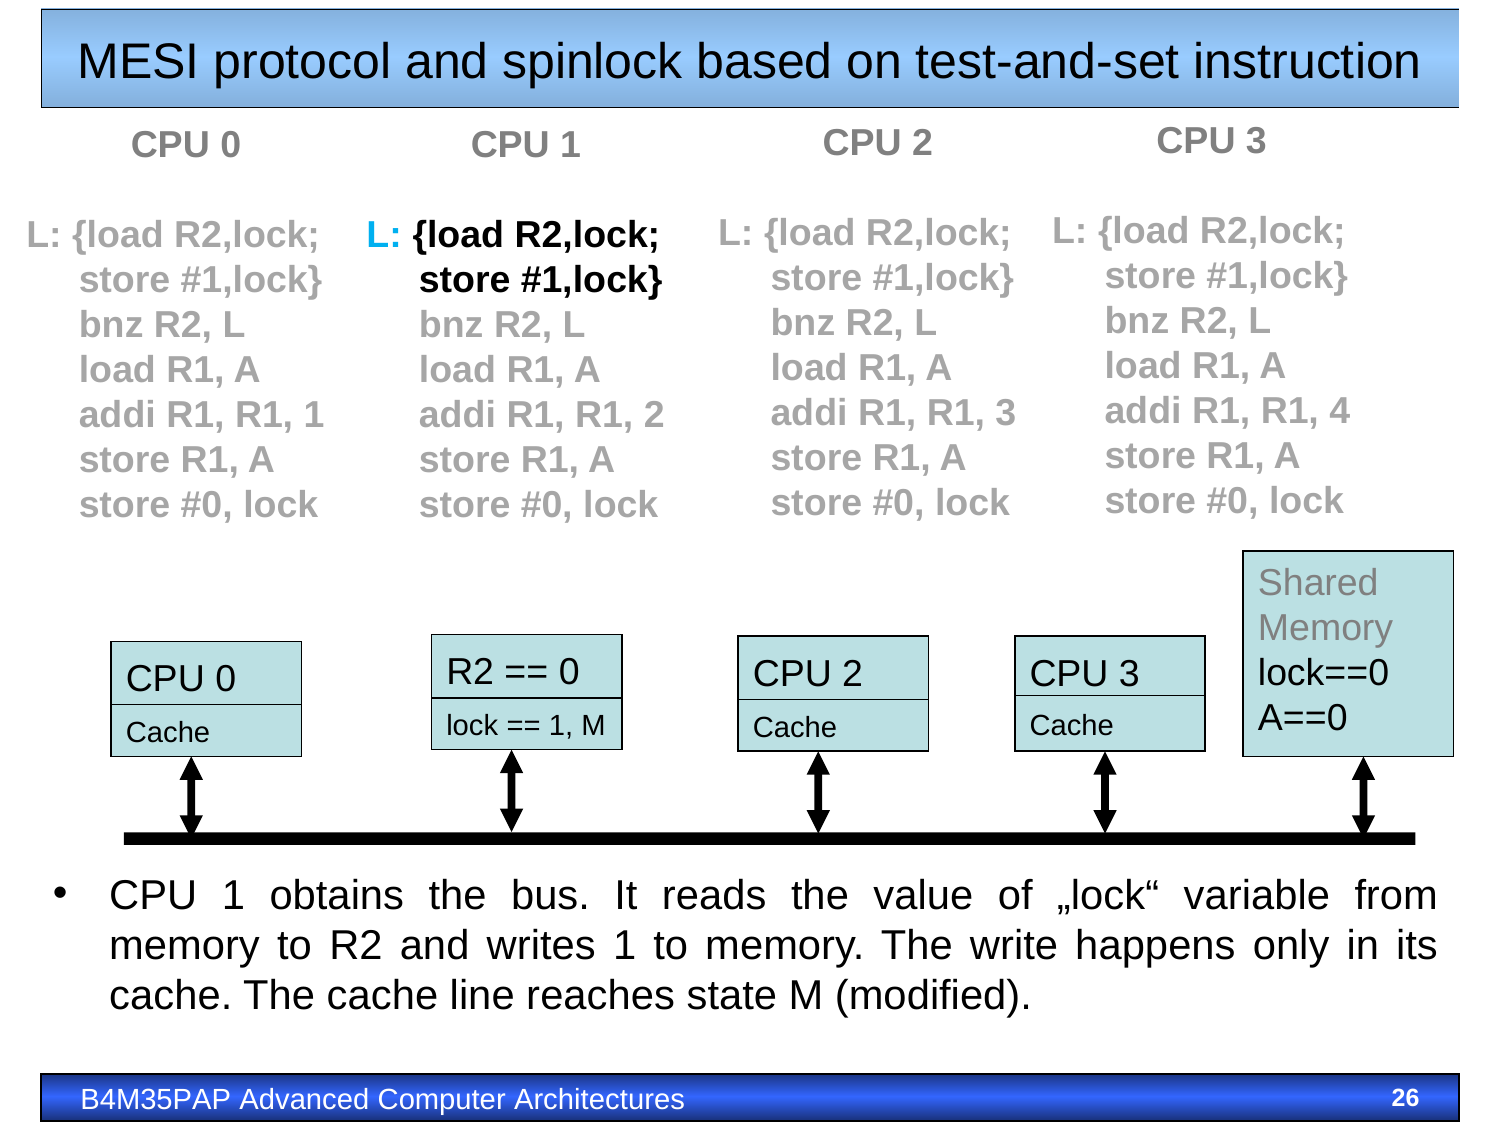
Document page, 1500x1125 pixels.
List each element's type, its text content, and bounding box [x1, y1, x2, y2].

text_box CPU 3 [1014, 636, 1206, 695]
text_box Cache [1014, 695, 1206, 752]
text_box Cache [738, 699, 929, 752]
text_box CPU 0 L: {load R2,lock; store #1,lock} bnz R2, L load R1, A addi R1, R1, 1 store R1, A store #0, lock [11, 112, 351, 533]
text_box R2 == 0 [431, 634, 622, 697]
text_box Shared Memory lock==0 A==0 [1243, 550, 1454, 757]
text_box CPU 1 L: {load R2,lock; store #1,lock} bnz R2, L load R1, A addi R1, R1, 2 store R1, A store #0, lock [351, 112, 701, 533]
text_box lock == 1, M [431, 697, 622, 750]
text_box CPU 2 [738, 636, 929, 699]
text_box CPU 0 [111, 641, 302, 704]
text_box CPU 3 L: {load R2,lock; store #1,lock} bnz R2, L load R1, A addi R1, R1, 4 store R1, A store #0, lock [1037, 108, 1386, 529]
title MESI protocol and spinlock based on test-and-set instruction [41, 8, 1459, 108]
text_box CPU 2 L: {load R2,lock; store #1,lock} bnz R2, L load R1, A addi R1, R1, 3 store R1, A store #0, lock [703, 110, 1053, 531]
text_box Cache [111, 704, 302, 757]
text_box CPU 1 obtains the bus. It reads the value of „lock“ variable from memory to R2 and writes 1 to memory. The write happens only in its cache. The cache line reaches state M (modified). [38, 860, 1454, 1076]
